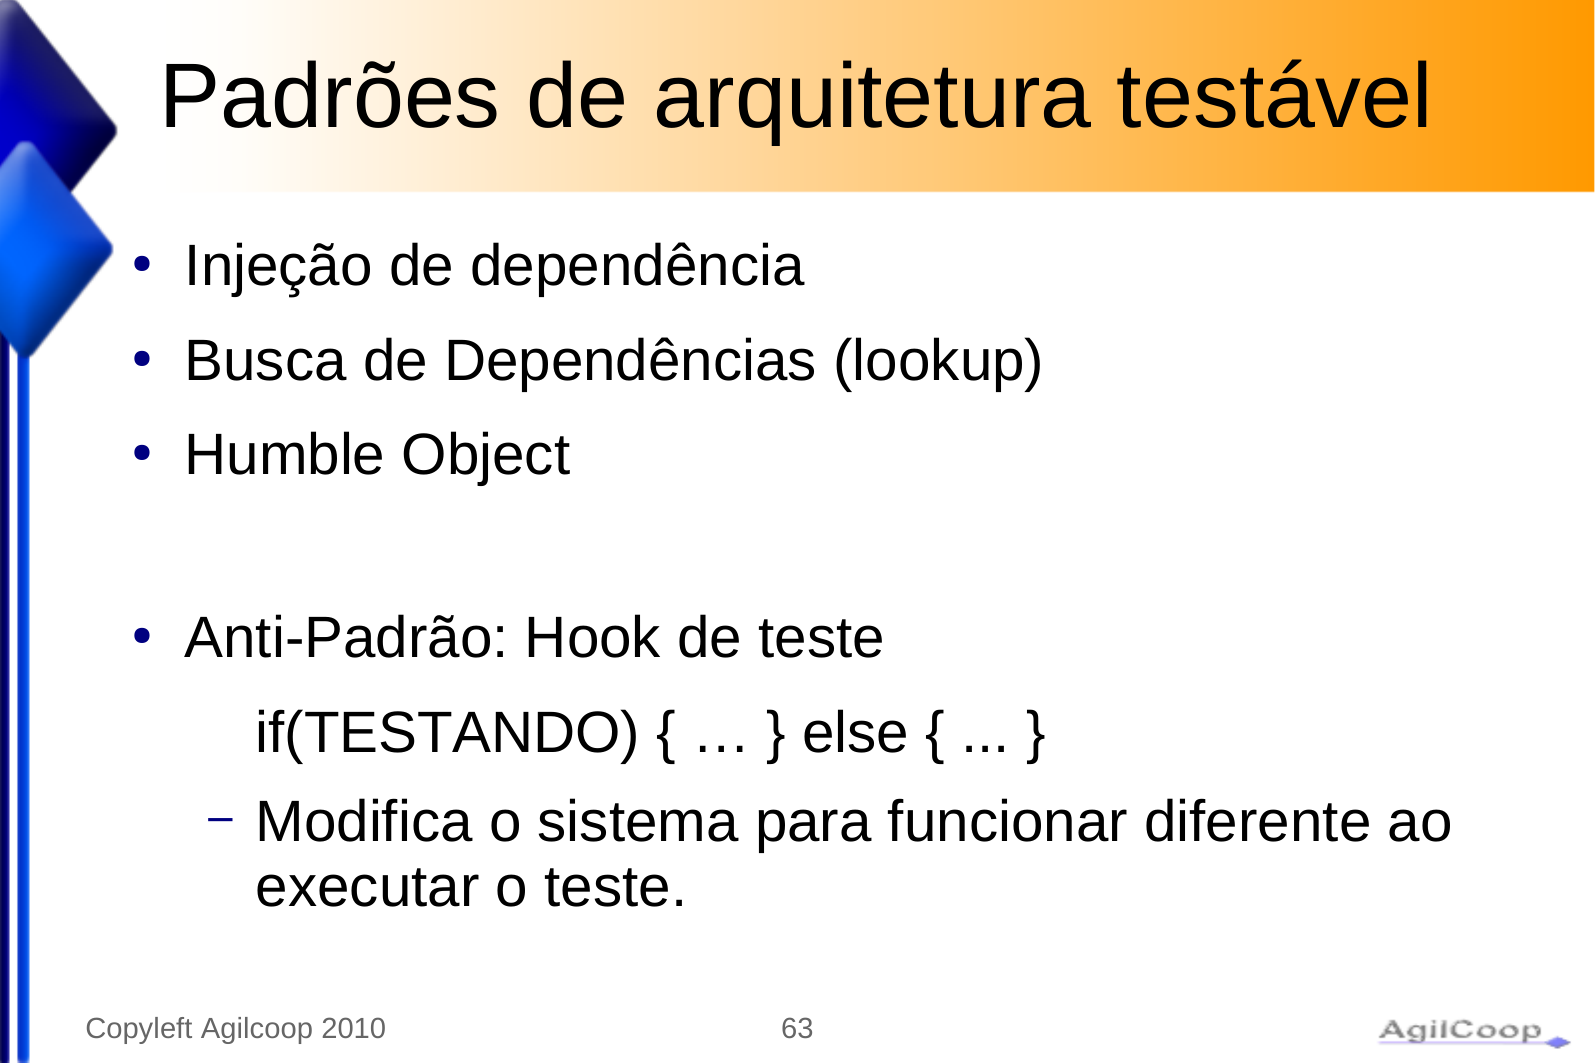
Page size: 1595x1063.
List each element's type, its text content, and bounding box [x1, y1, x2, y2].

picture [0, 0, 1595, 1063]
list Injeção de dependência Busca de Dependências (lookup) Humble Object Anti-Padrão: Hook de teste if(TESTANDO) { … } else { ... } Modifica o sistema para funcionar diferente ao executar o teste. [113, 232, 1549, 962]
title Padrões de arquitetura testável [79, 6, 1515, 185]
